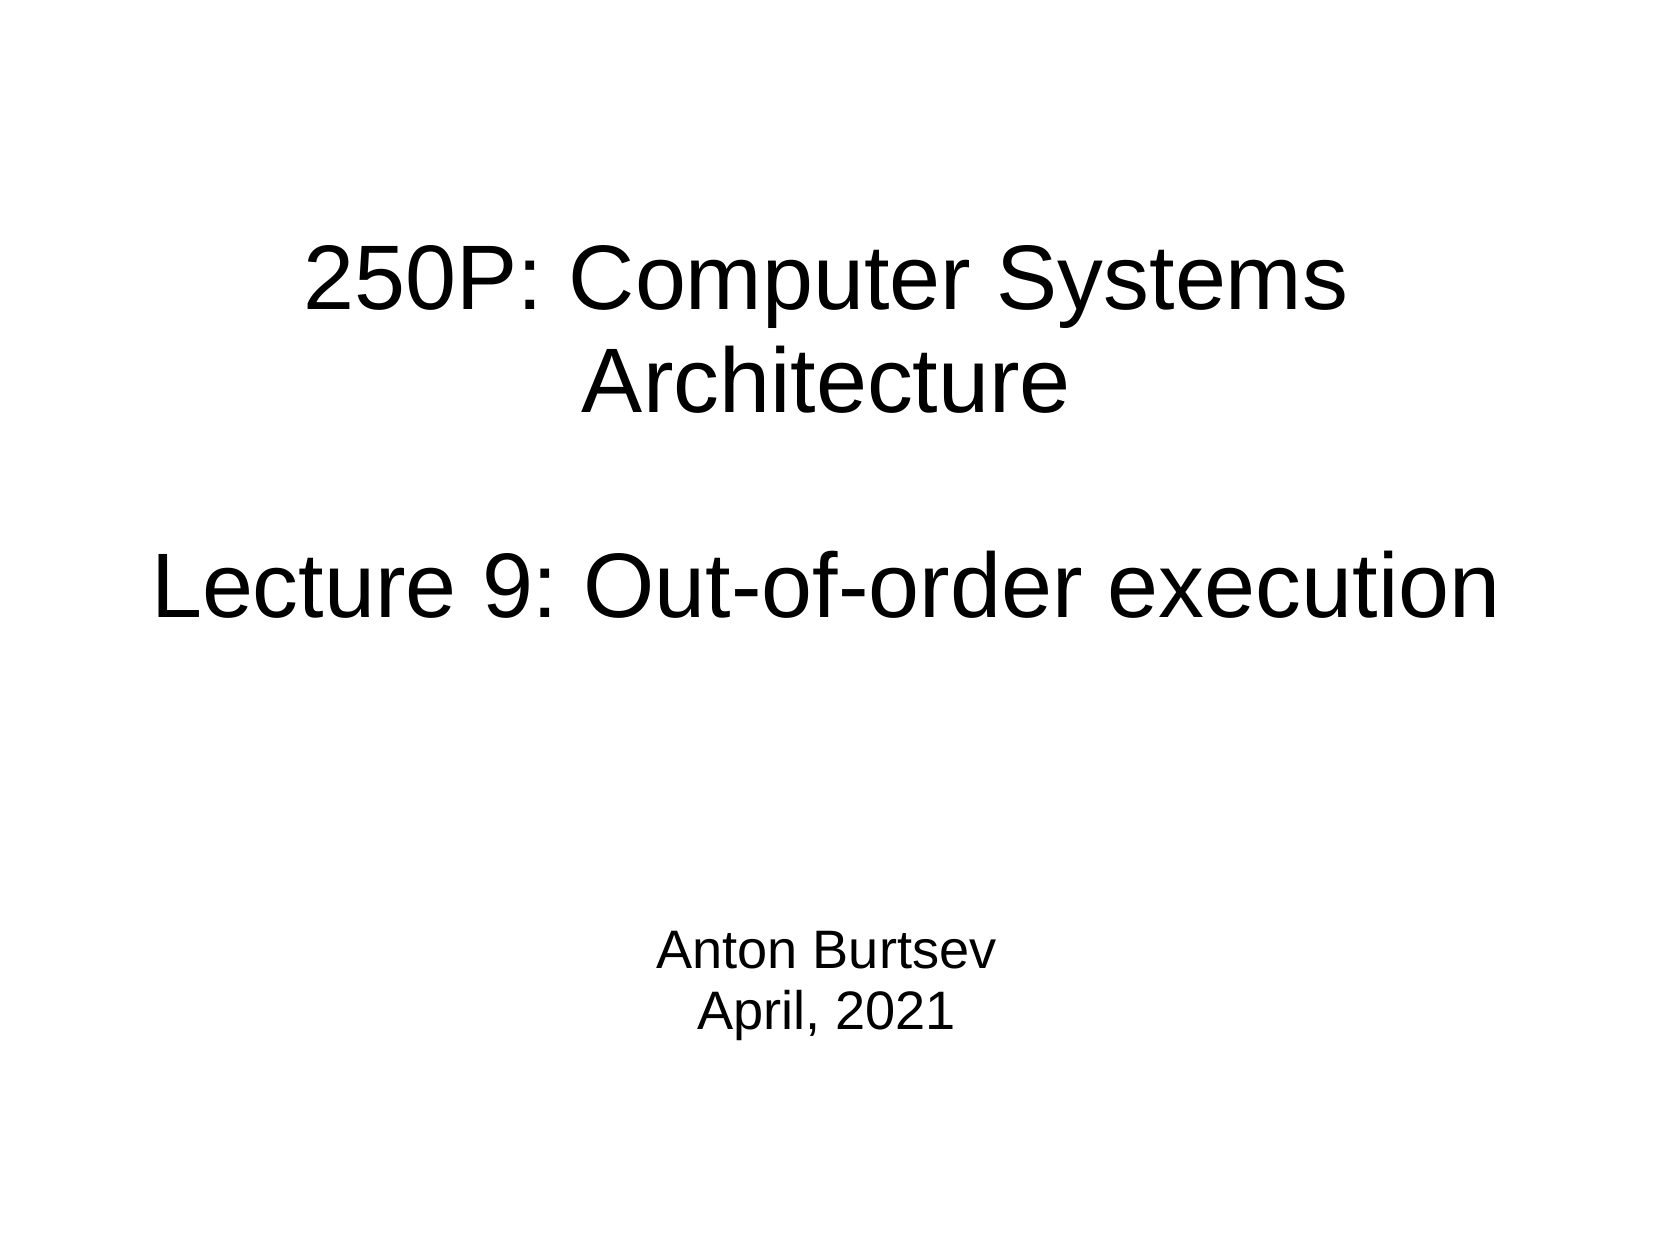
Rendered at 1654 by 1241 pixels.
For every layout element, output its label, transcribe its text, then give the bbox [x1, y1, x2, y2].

subtitle Anton Burtsev April, 2021 [82, 637, 1571, 1109]
title 250P: Computer Systems Architecture Lecture 9: Out-of-order execution [82, 113, 1571, 637]
